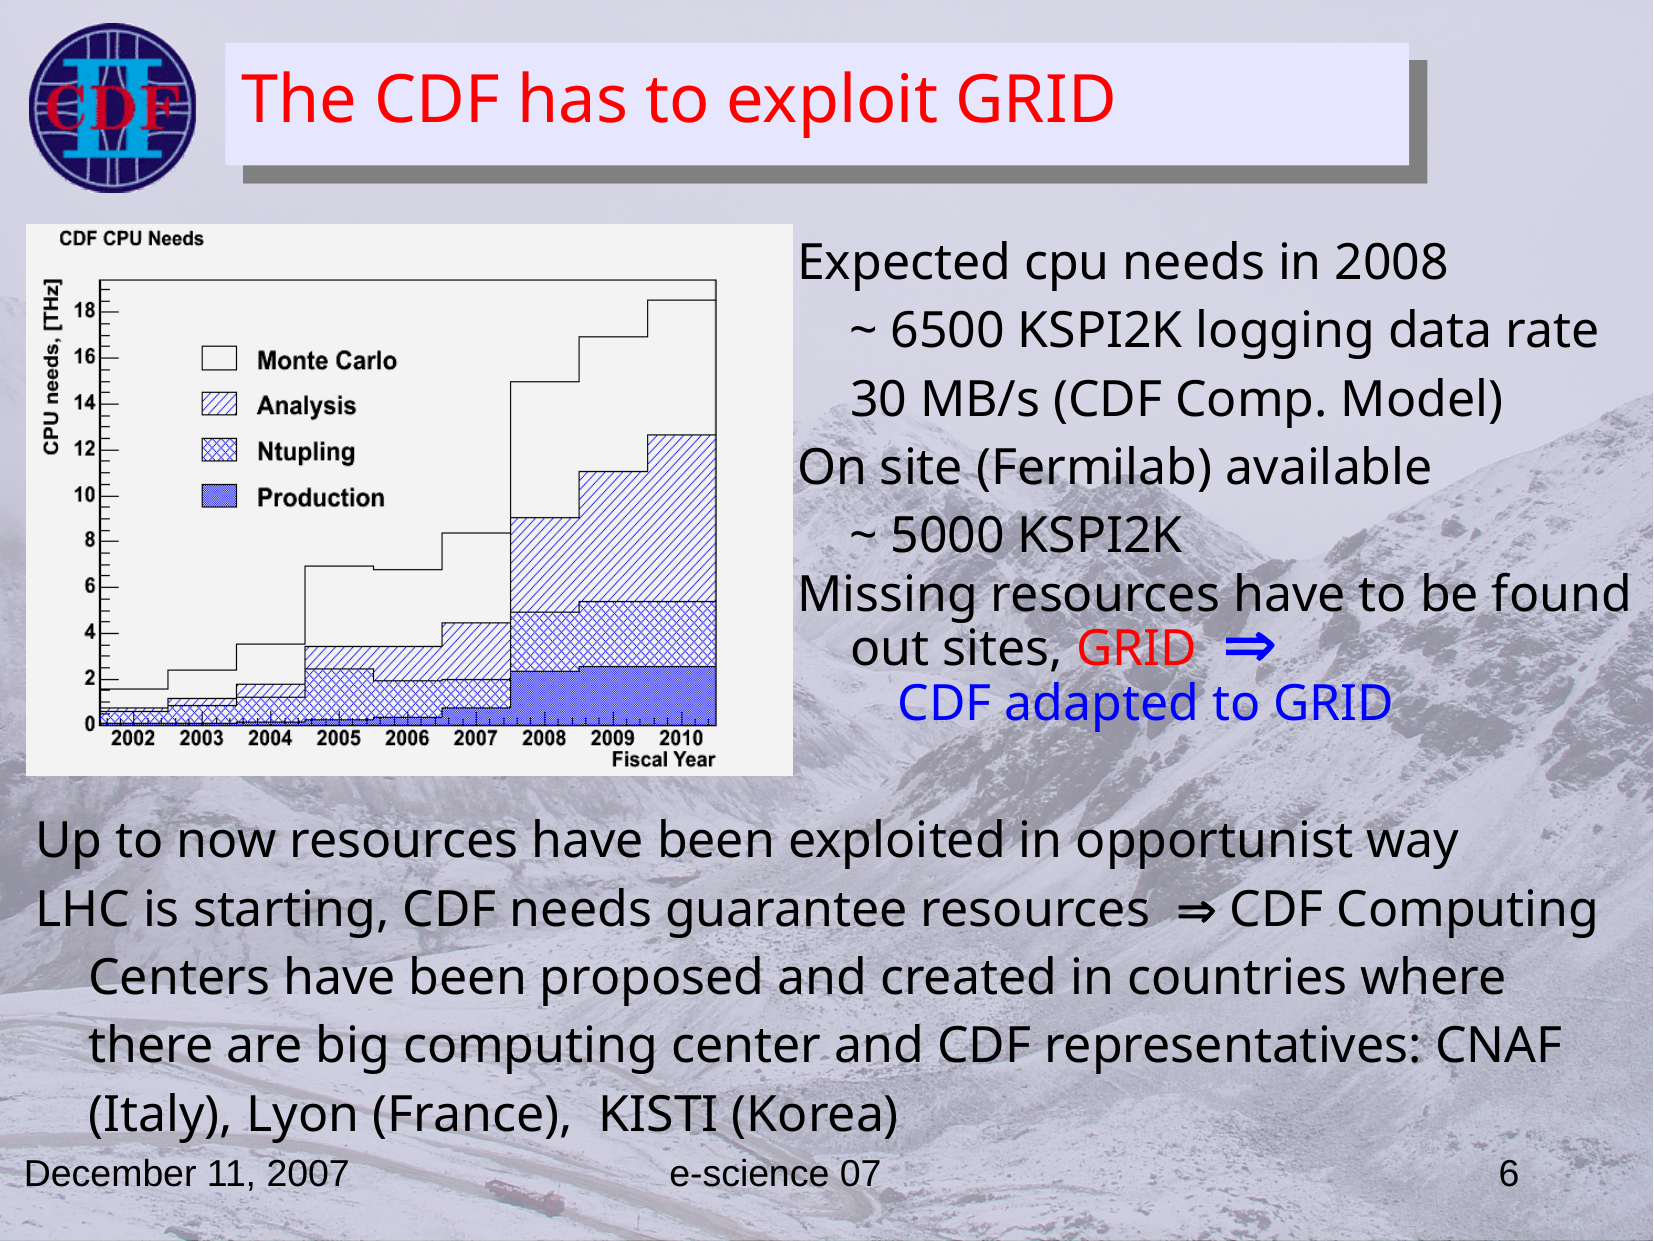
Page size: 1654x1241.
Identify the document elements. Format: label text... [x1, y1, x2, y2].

text_box <number> [1483, 1145, 1653, 1229]
text_box The CDF has to exploit GRID [225, 42, 1410, 166]
picture [26, 224, 793, 776]
text_box December 11, 2007 [11, 1144, 362, 1229]
text_box [0, 0, 1653, 1241]
list Expected cpu needs in 2008 ~ 6500 KSPI2K logging data rate 30 MB/s (CDF Comp. Model) On site (Fermilab) available ~ 5000 KSPI2K Missing resources have to be found out sites, GRID  CDF adapted to GRID [779, 226, 1653, 769]
list Up to now resources have been exploited in opportunist way LHC is starting, CDF needs guarantee resources  CDF Computing Centers have been proposed and created in countries where there are big computing center and CDF representatives: CNAF (Italy), Lyon (France), KISTI (Korea) [17, 804, 1623, 1153]
text_box e-science 07 [655, 1153, 896, 1229]
picture [29, 23, 198, 193]
